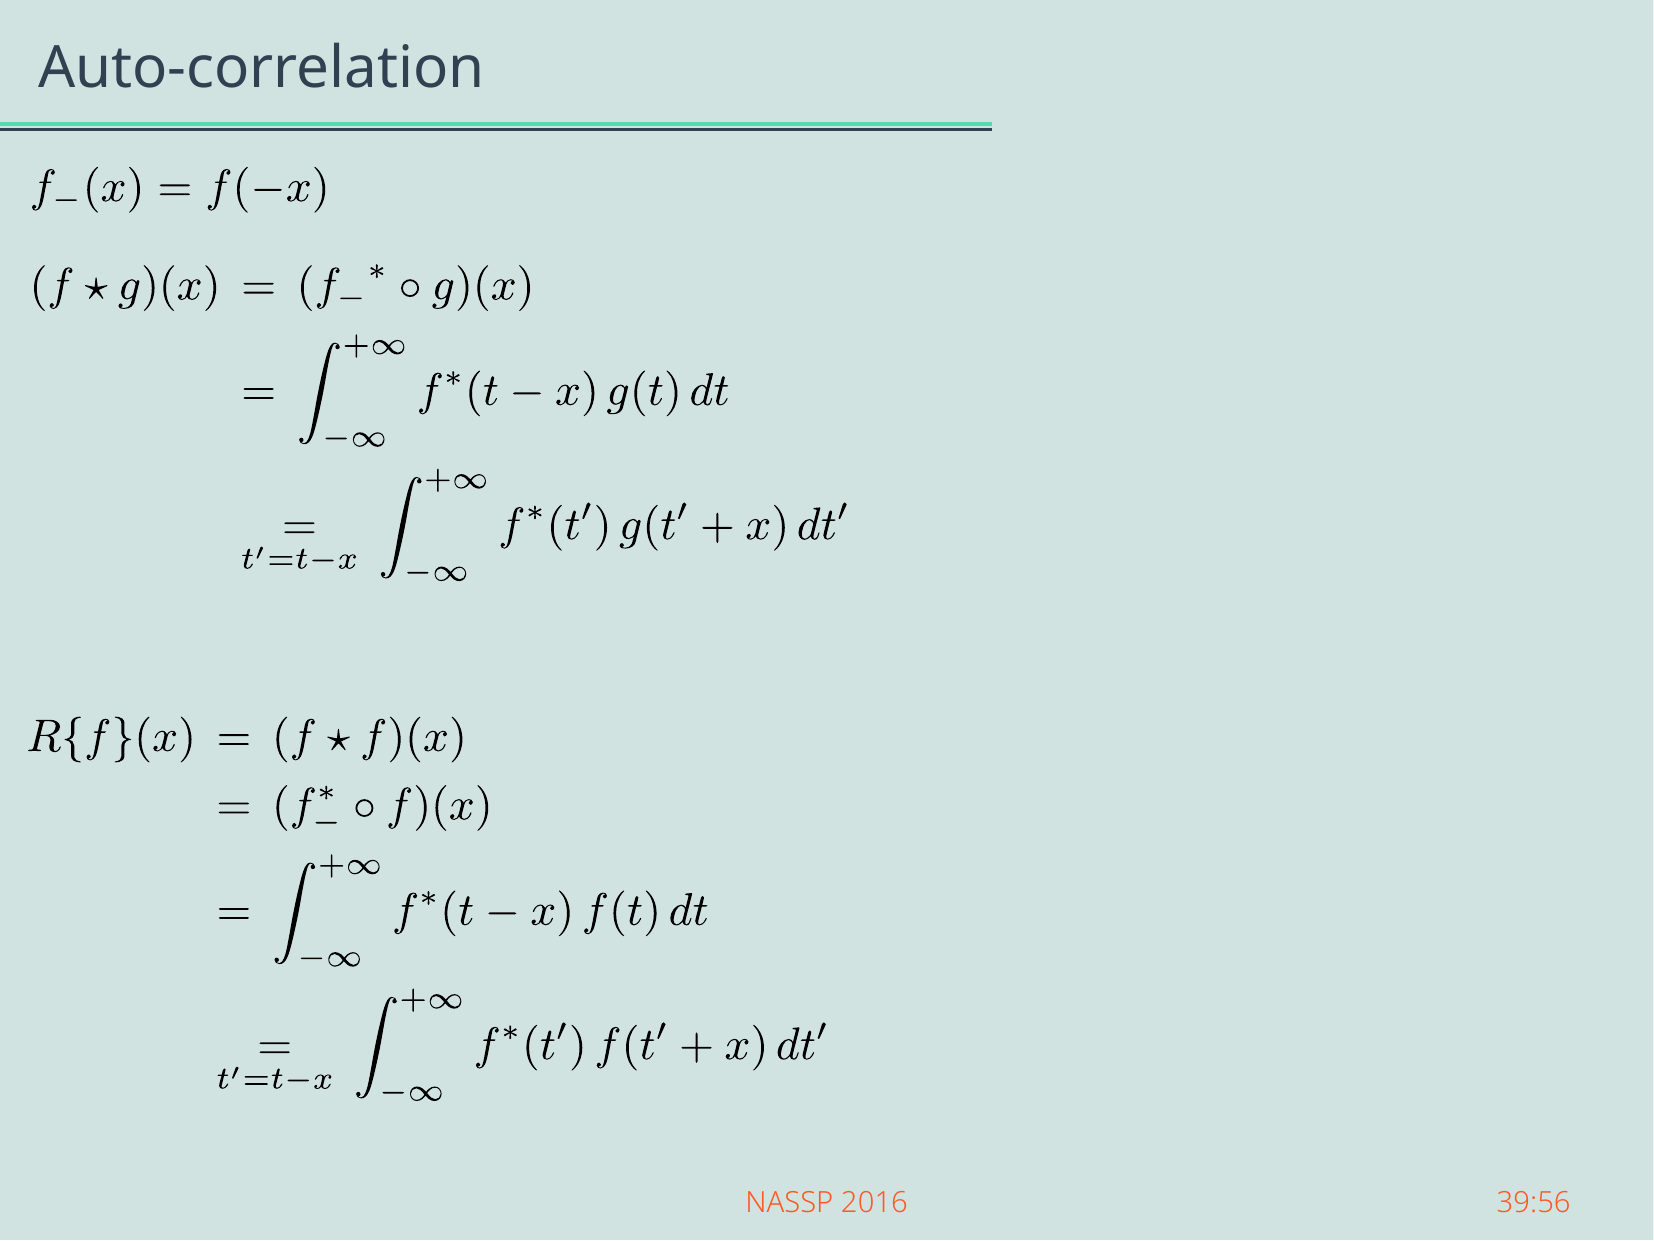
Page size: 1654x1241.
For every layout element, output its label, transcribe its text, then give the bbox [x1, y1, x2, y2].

text_box [26, 716, 827, 1105]
text_box Auto-correlation [23, 17, 1347, 103]
text_box [29, 166, 330, 213]
text_box [29, 264, 848, 585]
